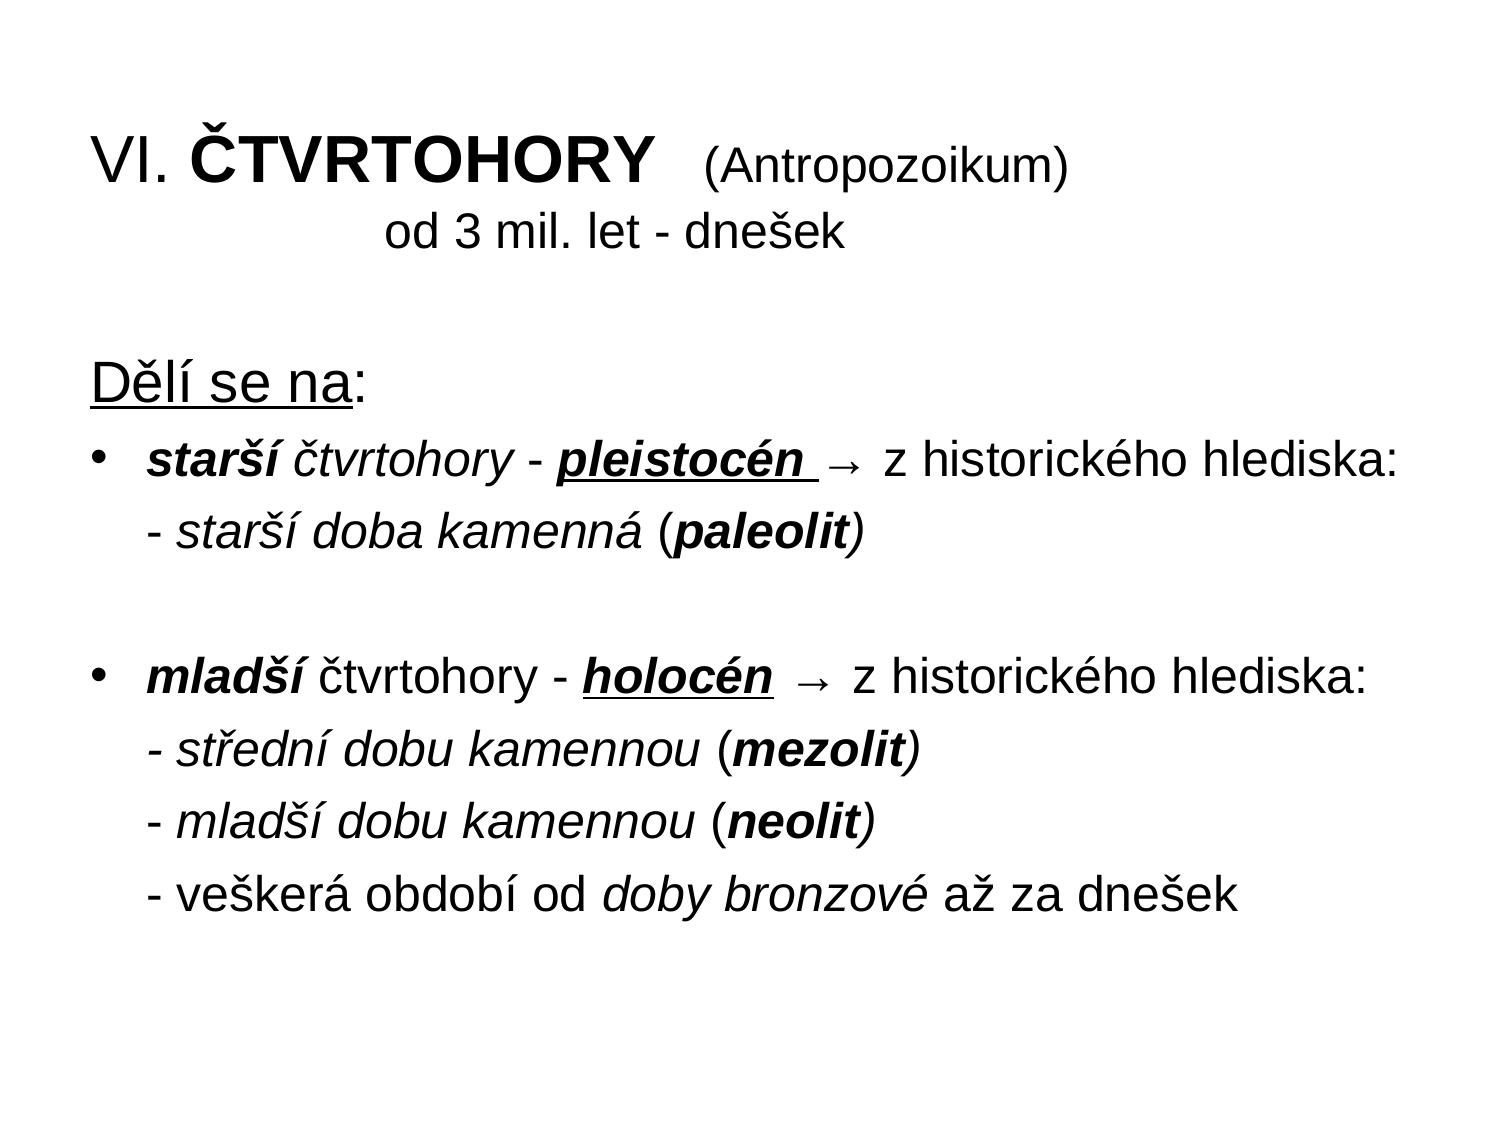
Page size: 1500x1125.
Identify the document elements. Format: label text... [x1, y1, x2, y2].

list Dělí se na: starší čtvrtohory - pleistocén → z historického hlediska: - starší doba kamenná (paleolit) mladší čtvrtohory - holocén → z historického hlediska: - střední dobu kamennou (mezolit) - mladší dobu kamennou (neolit) - veškerá období od doby bronzové až za dnešek [75, 231, 1447, 1083]
title VI. ČTVRTOHORY (Antropozoikum) od 3 mil. let - dnešek [75, 90, 1426, 231]
